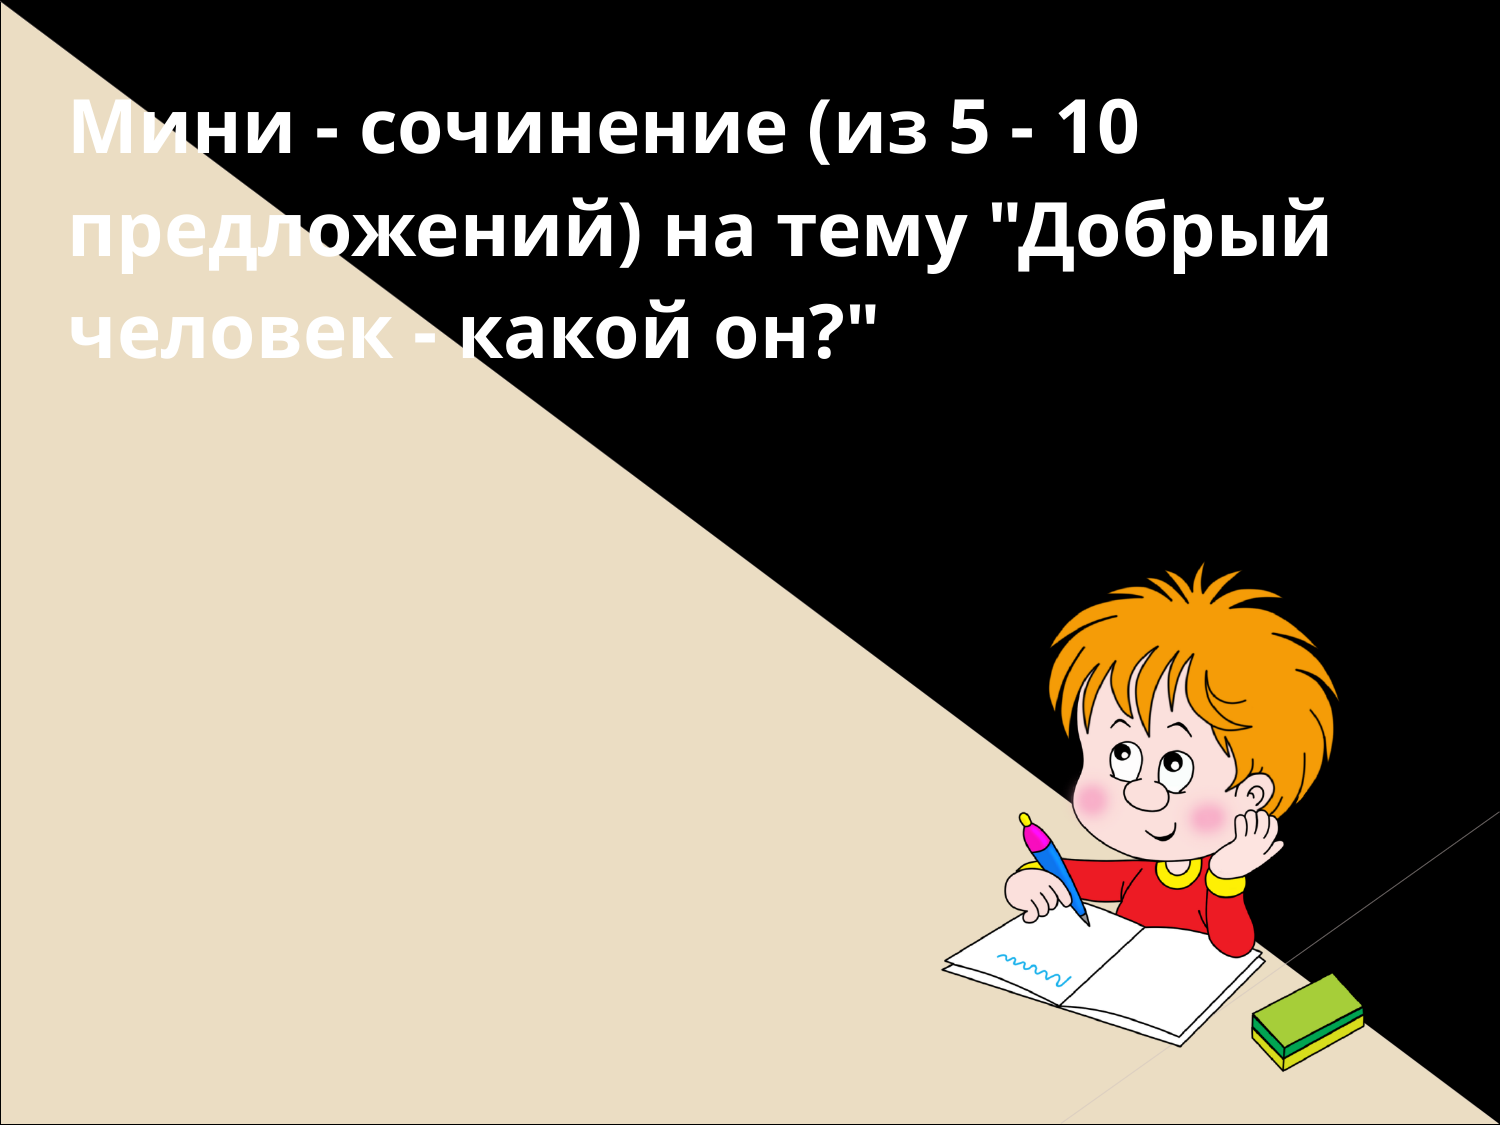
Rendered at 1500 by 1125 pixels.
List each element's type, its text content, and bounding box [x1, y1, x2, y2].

text_box Мини - сочинение (из 5 - 10 предложений) на тему "Добрый человек - какой он?" [53, 66, 1459, 389]
picture [927, 278, 1400, 1073]
